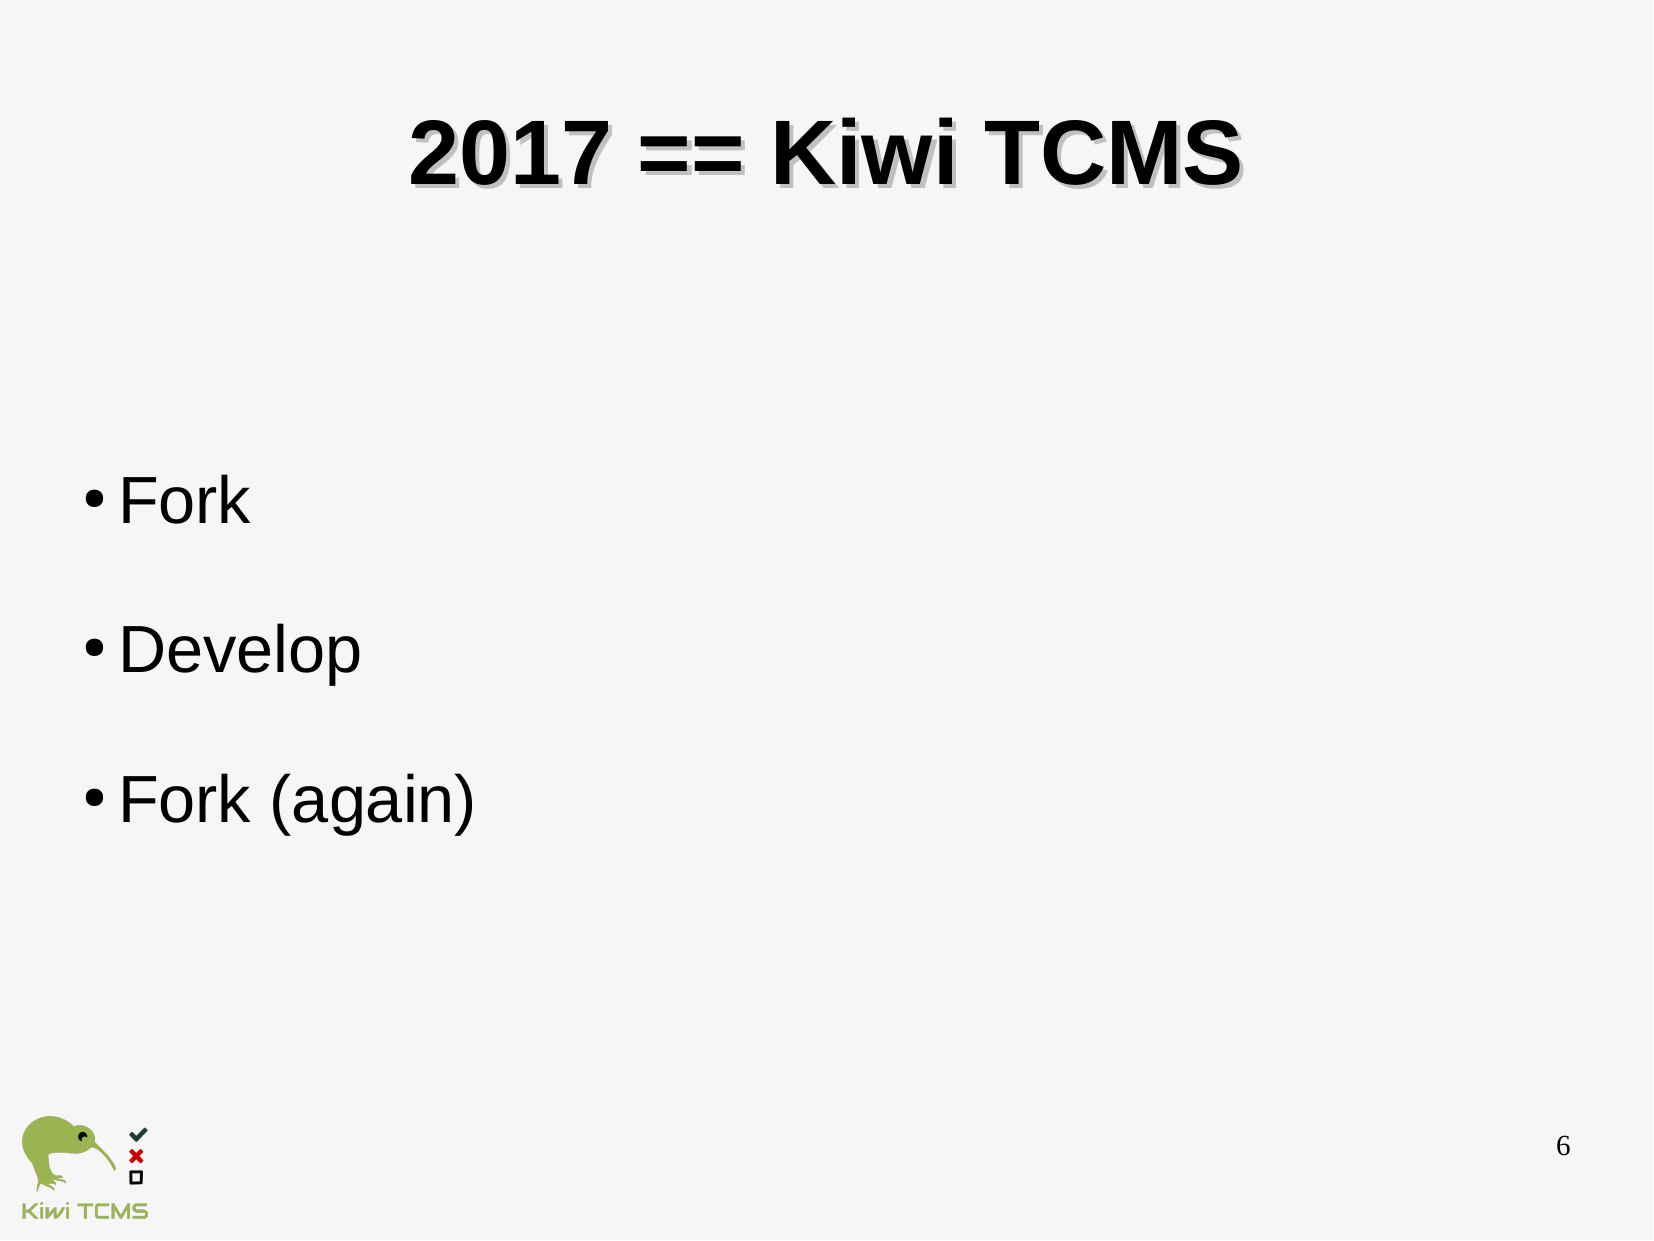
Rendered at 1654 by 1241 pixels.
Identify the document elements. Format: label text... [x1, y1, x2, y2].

picture [22, 1116, 148, 1219]
subtitle Fork Develop Fork (again) [82, 263, 1571, 1036]
title 2017 == Kiwi TCMS [82, 49, 1571, 257]
